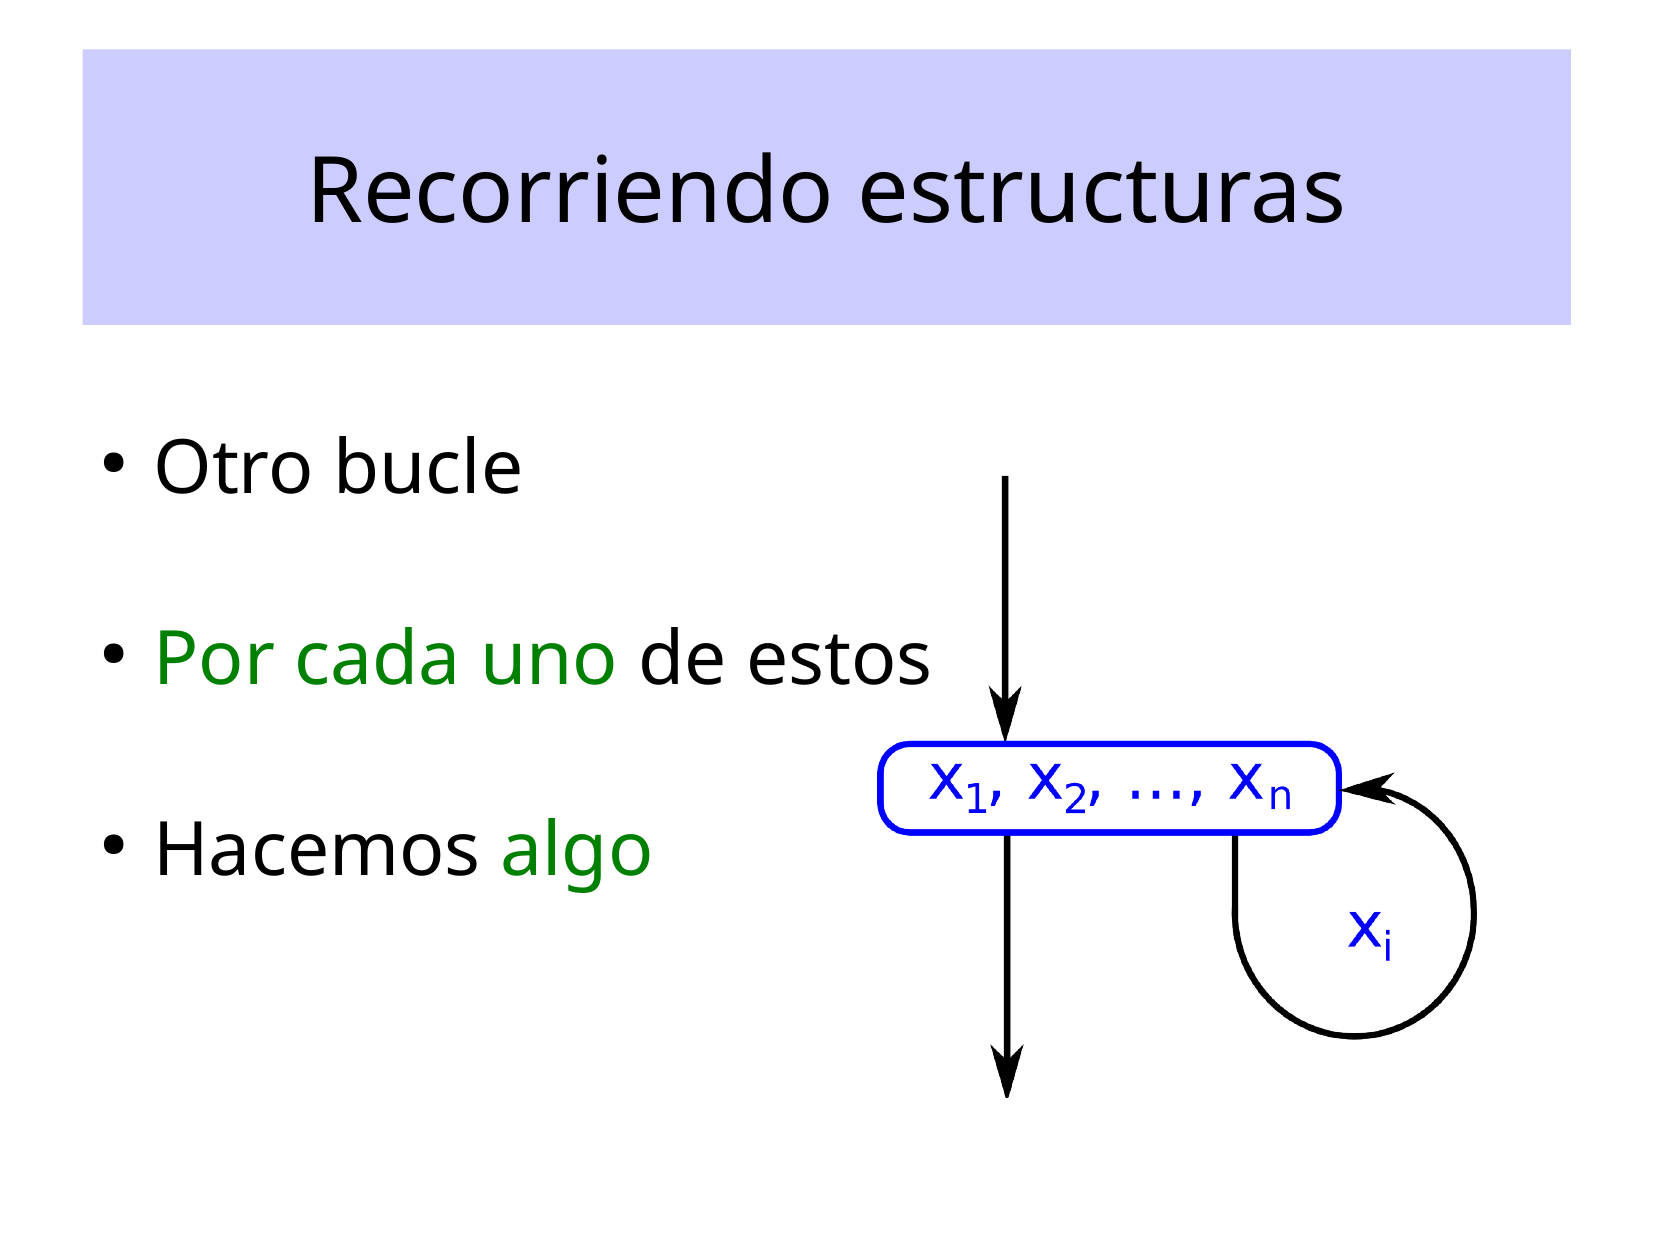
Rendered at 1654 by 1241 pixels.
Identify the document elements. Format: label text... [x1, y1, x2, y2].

list Otro bucle Por cada uno de estos Hacemos algo [82, 413, 1571, 1232]
picture [877, 472, 1477, 1098]
title Recorriendo estructuras [82, 49, 1571, 325]
